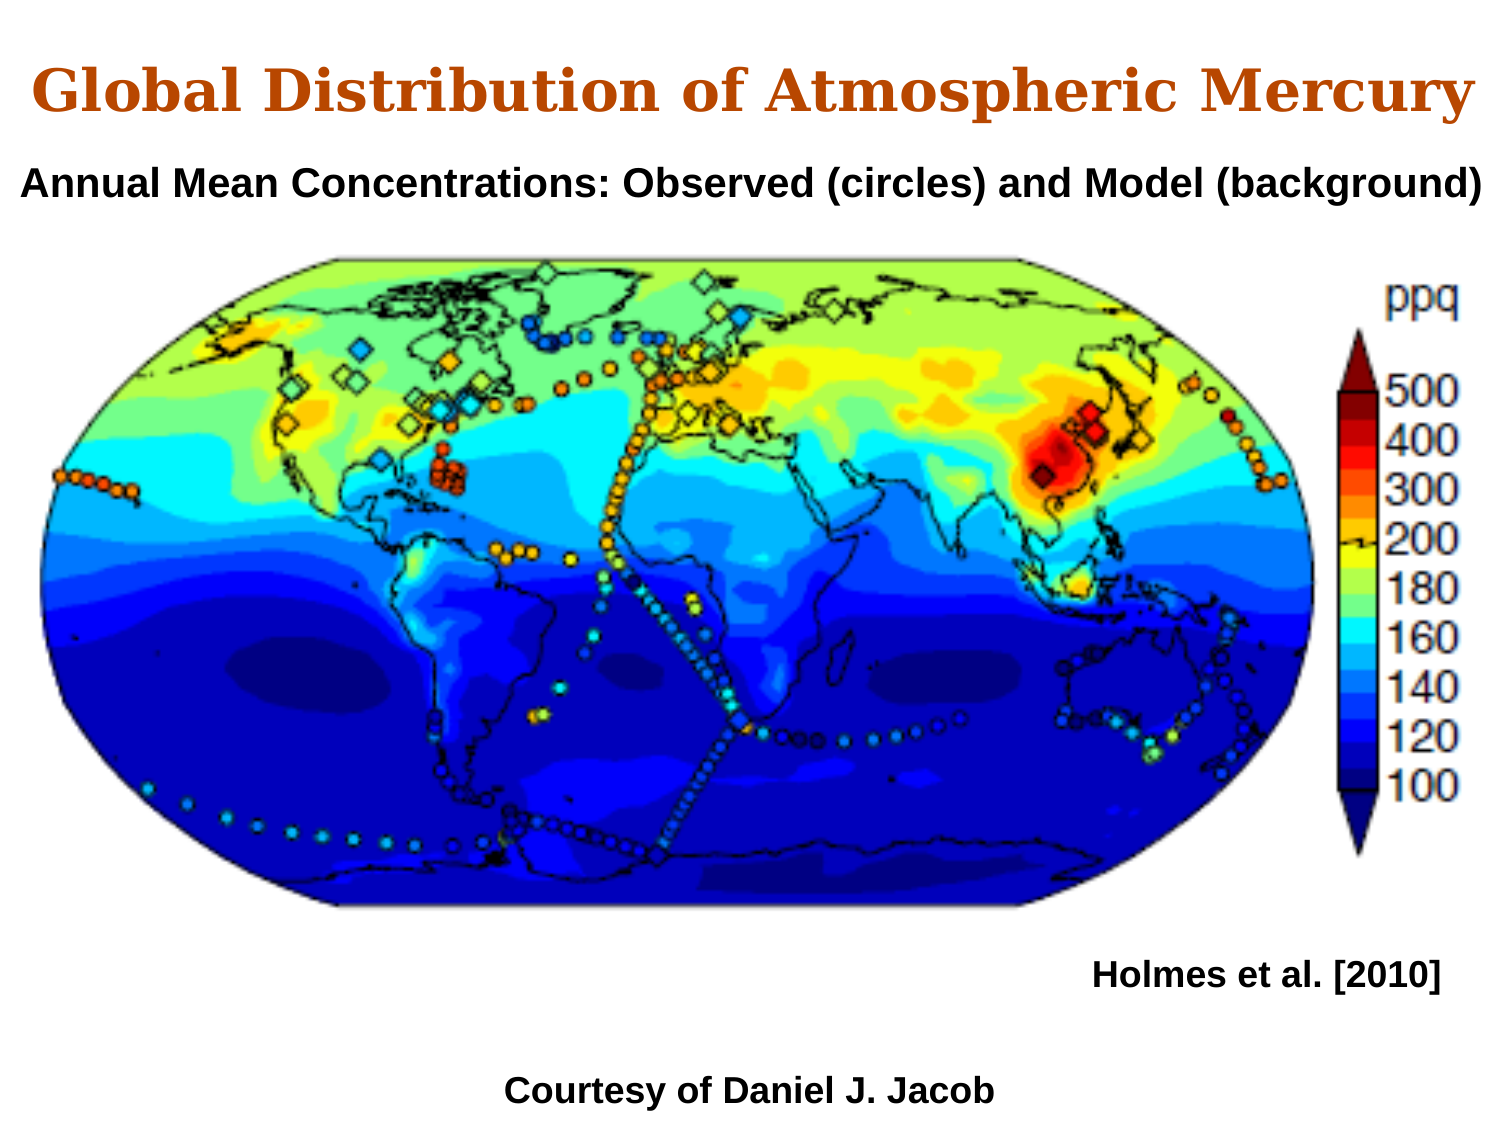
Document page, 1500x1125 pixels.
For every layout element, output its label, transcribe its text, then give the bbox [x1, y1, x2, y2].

picture [39, 232, 1465, 917]
text_box Holmes et al. [2010] [1077, 942, 1457, 1003]
text_box Courtesy of Daniel J. Jacob [489, 1058, 1011, 1120]
text_box Annual Mean Concentrations: Observed (circles) and Model (background) [4, 148, 1499, 214]
text_box Global Distribution of Atmospheric Mercury [5, 51, 1500, 132]
